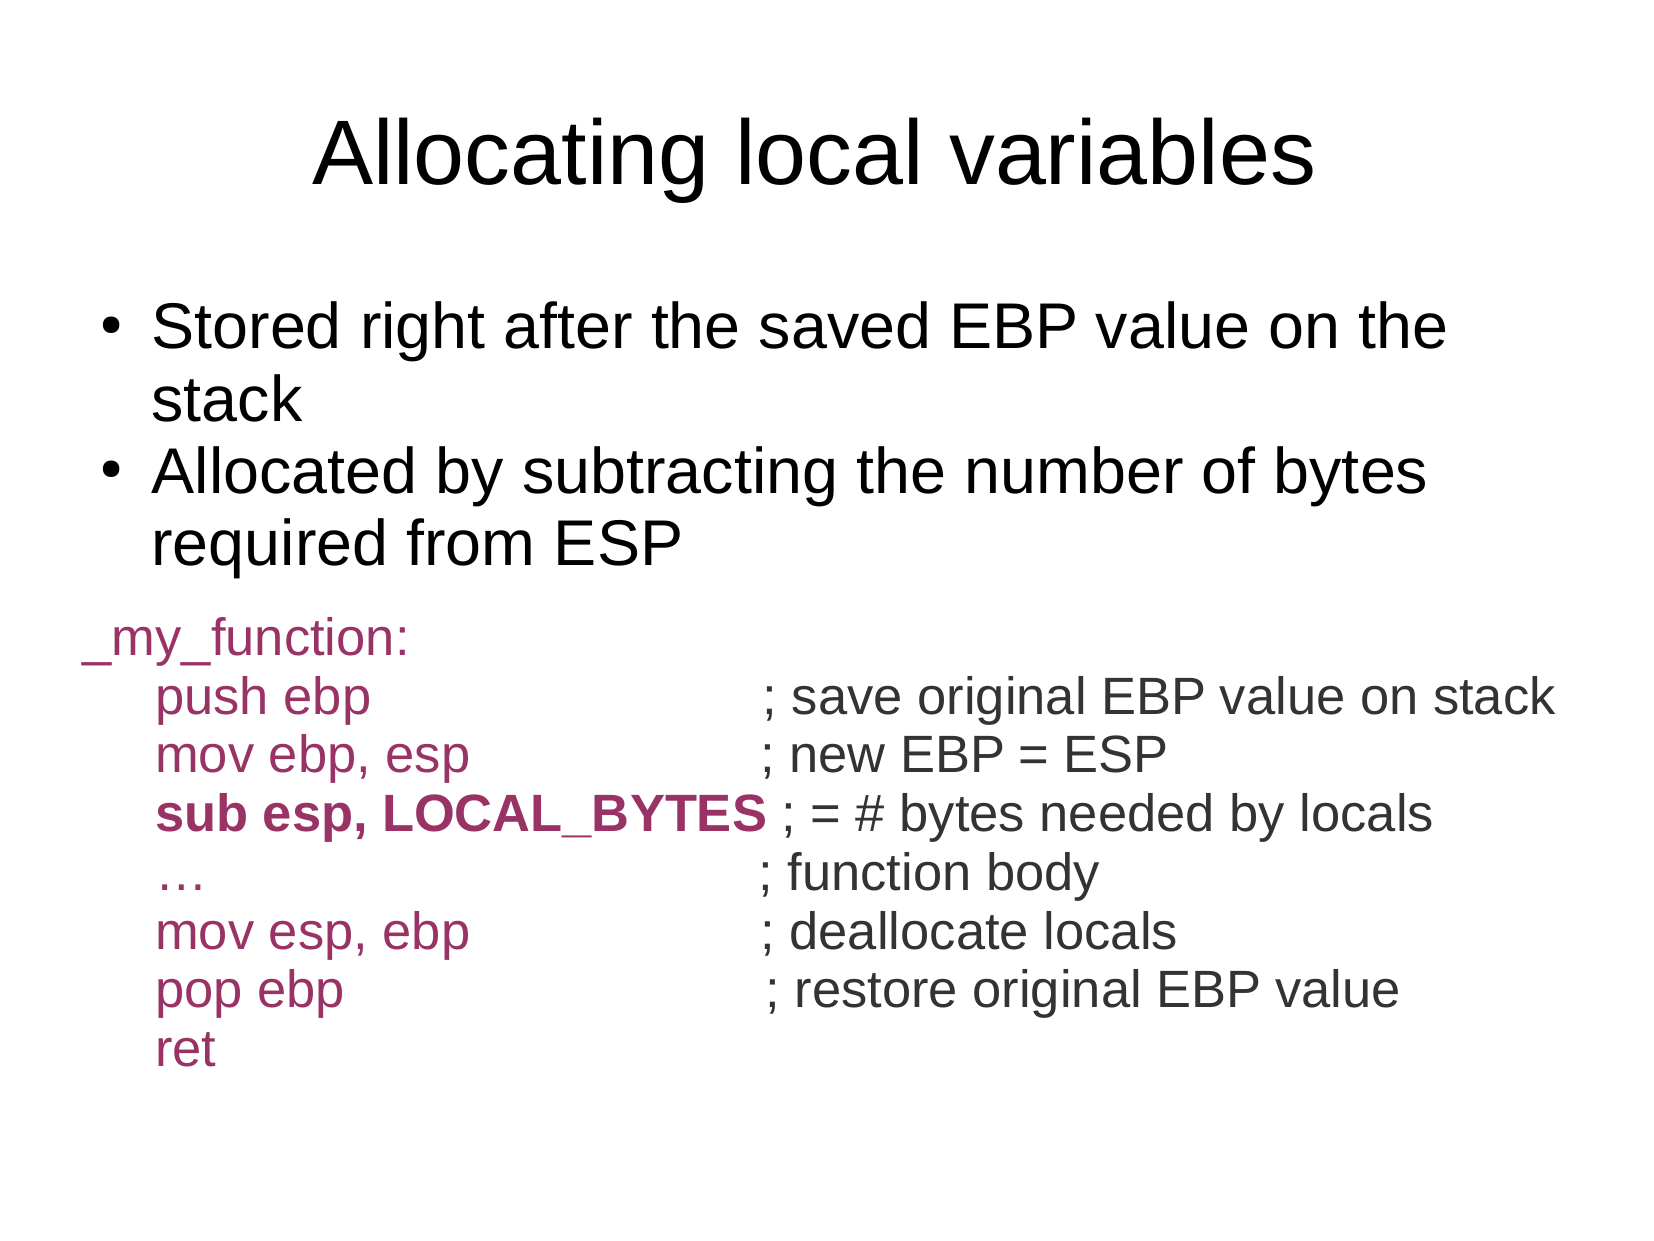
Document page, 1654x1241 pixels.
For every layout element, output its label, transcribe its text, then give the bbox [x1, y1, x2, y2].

list Stored right after the saved EBP value on the stack Allocated by subtracting the number of bytes required from ESP _my_function: push ebp ; save original EBP value on stack mov ebp, esp ; new EBP = ESP sub esp, LOCAL_BYTES ; = # bytes needed by locals … ; function body mov esp, ebp ; deallocate locals pop ebp ; restore original EBP value ret [82, 290, 1571, 1109]
title Allocating local variables [70, 49, 1559, 257]
